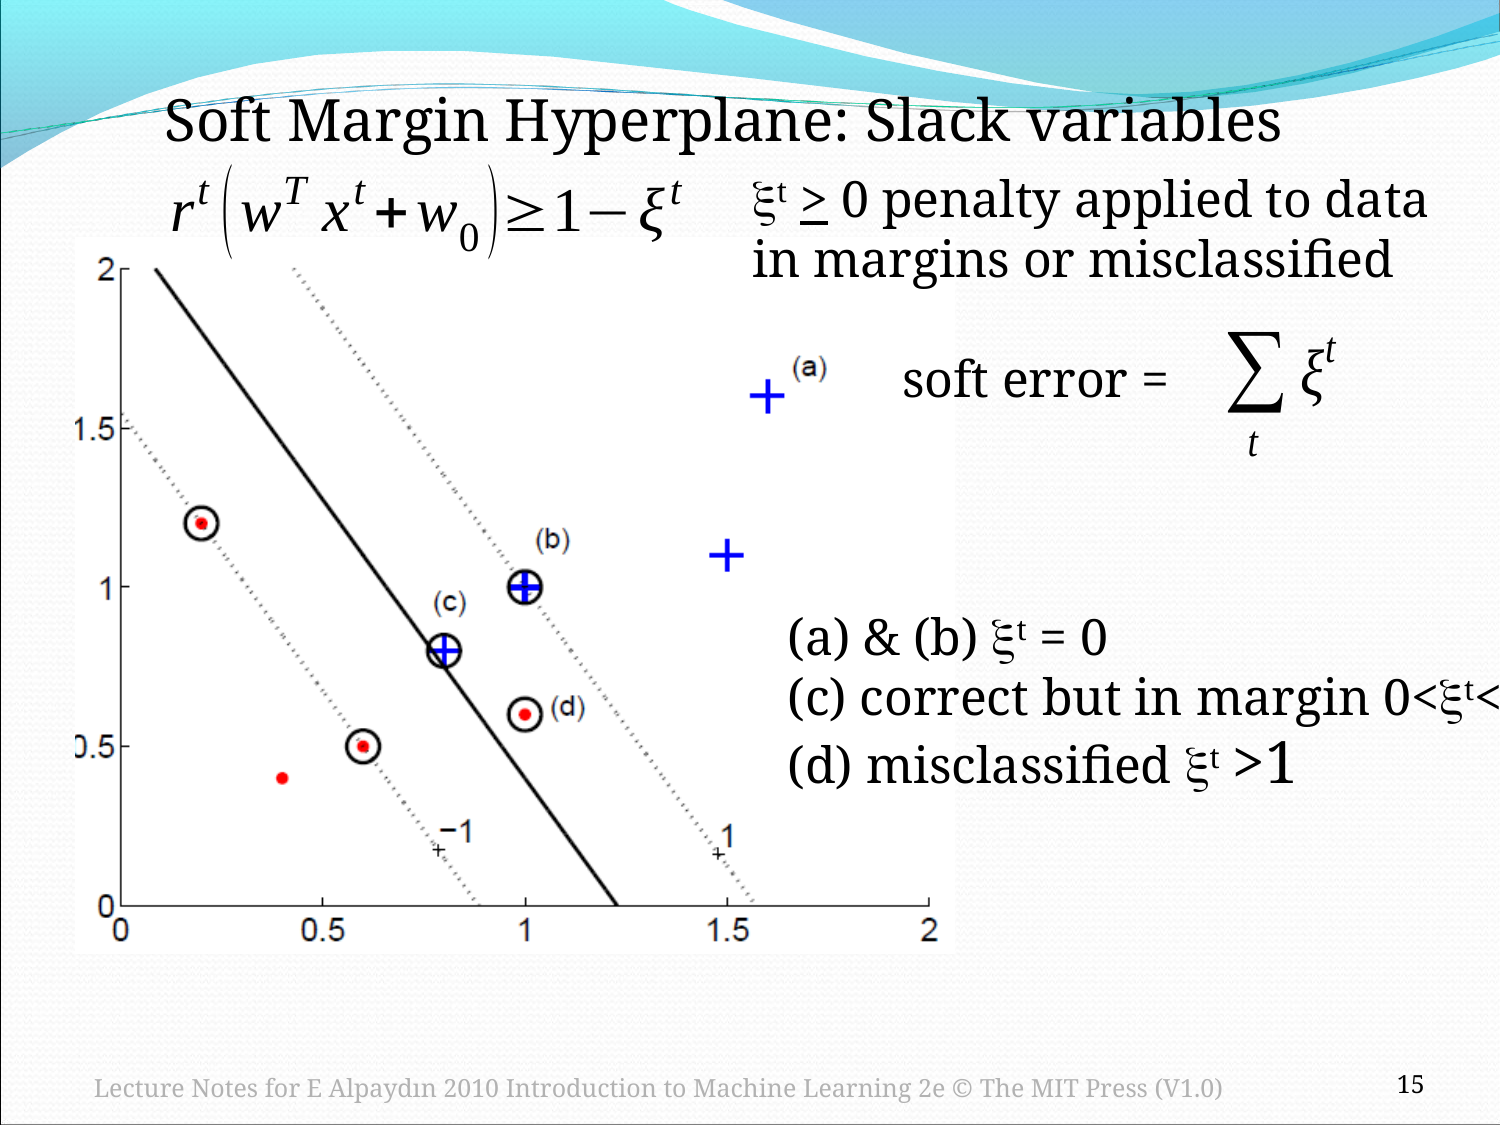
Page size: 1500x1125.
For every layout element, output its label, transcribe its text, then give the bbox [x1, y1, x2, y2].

text_box (a) & (b) t = 0 (c) correct but in margin 0<t<1 (d) misclassified t >1 [773, 597, 1500, 804]
chart [1209, 324, 1360, 465]
picture [0, 0, 1500, 1125]
text_box t > 0 penalty applied to data in margins or misclassified soft error = [737, 160, 1475, 416]
text_box <number> [1299, 1042, 1426, 1103]
chart [154, 161, 705, 263]
text_box Soft Margin Hyperplane: Slack variables [150, 75, 1403, 161]
text_box Lecture Notes for E Alpaydın 2010 Introduction to Machine Learning 2e © The MIT Press (V1.0) [93, 1042, 1254, 1103]
